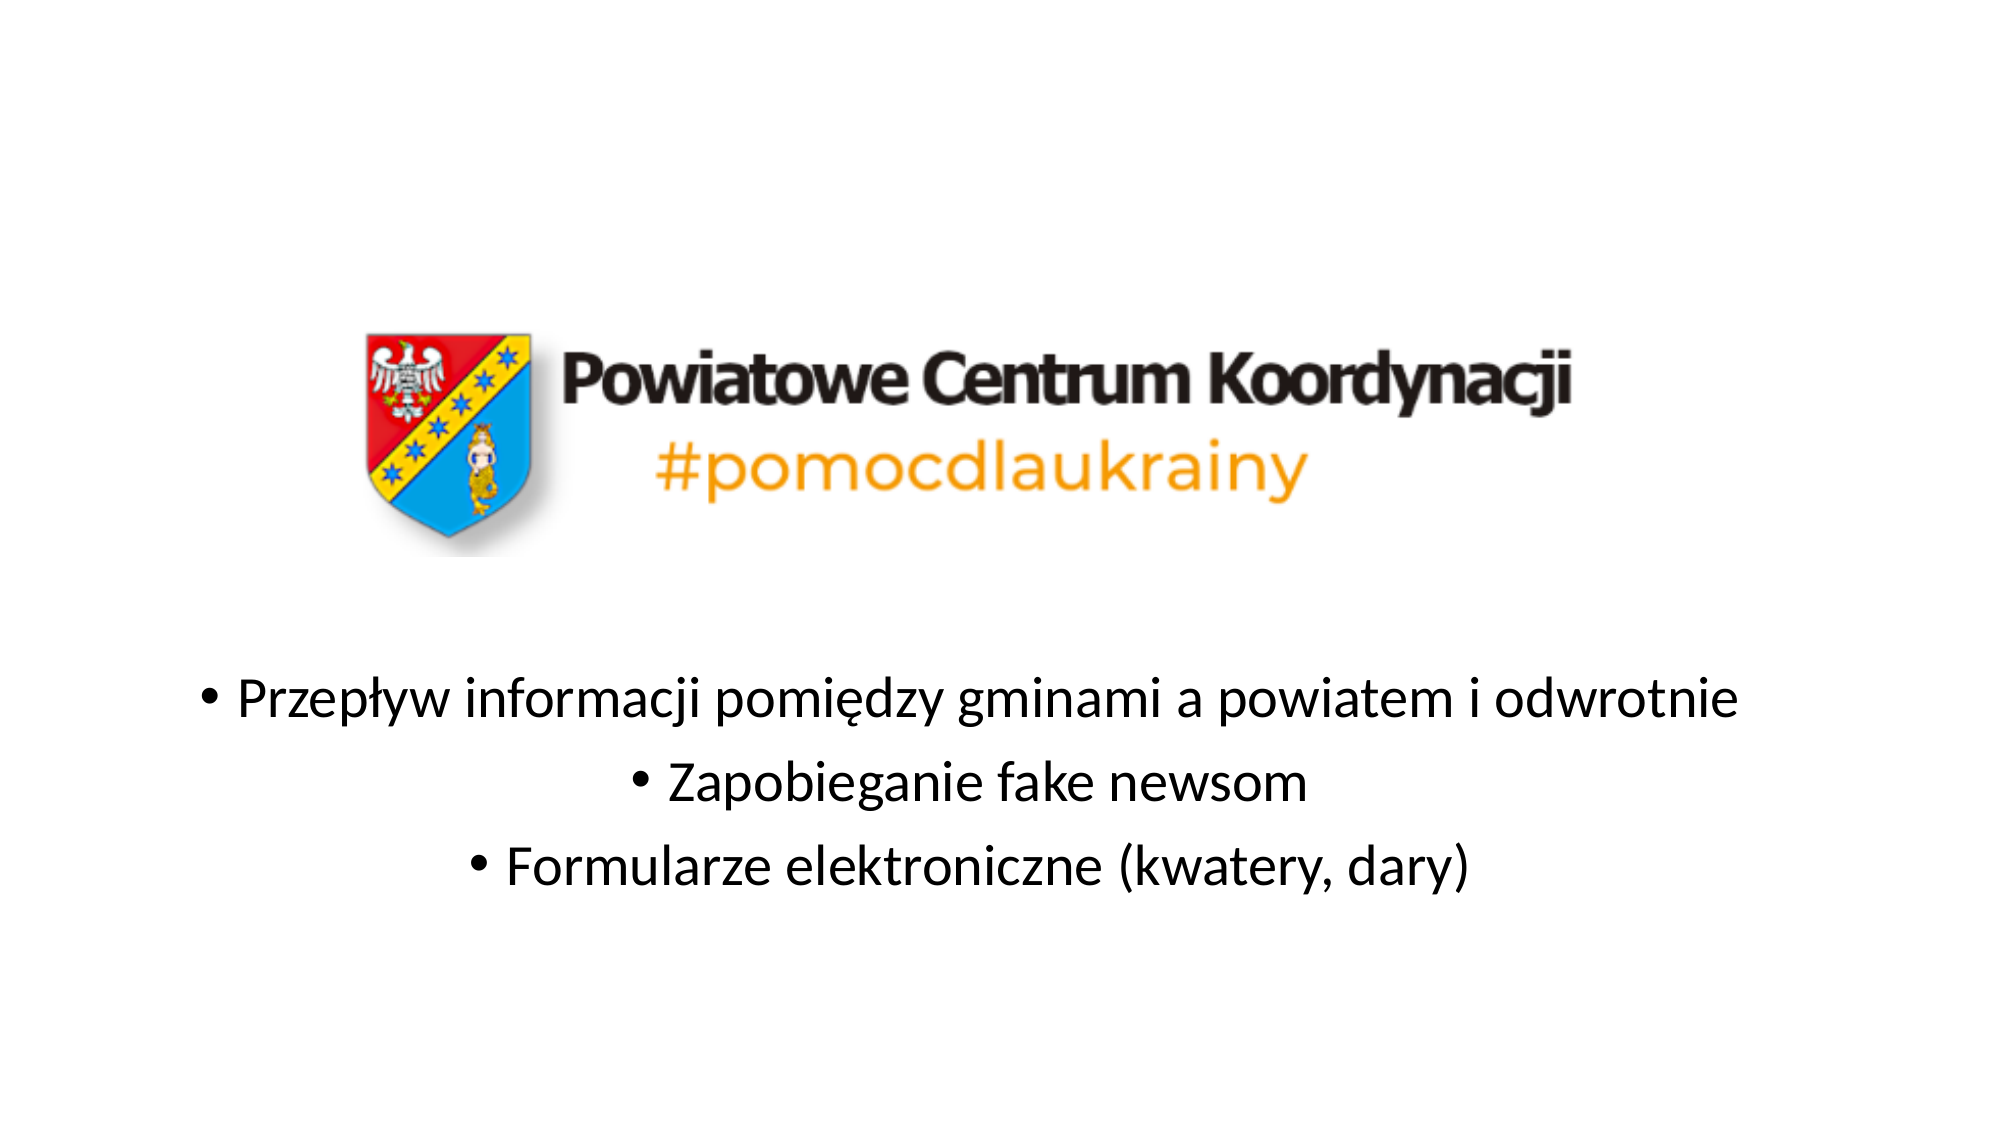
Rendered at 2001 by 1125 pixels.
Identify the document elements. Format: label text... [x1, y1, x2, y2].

picture [338, 321, 1602, 558]
list Przepływ informacji pomiędzy gminami a powiatem i odwrotnie Zapobieganie fake newsom Formularze elektroniczne (kwatery, dary) [107, 659, 1833, 1016]
